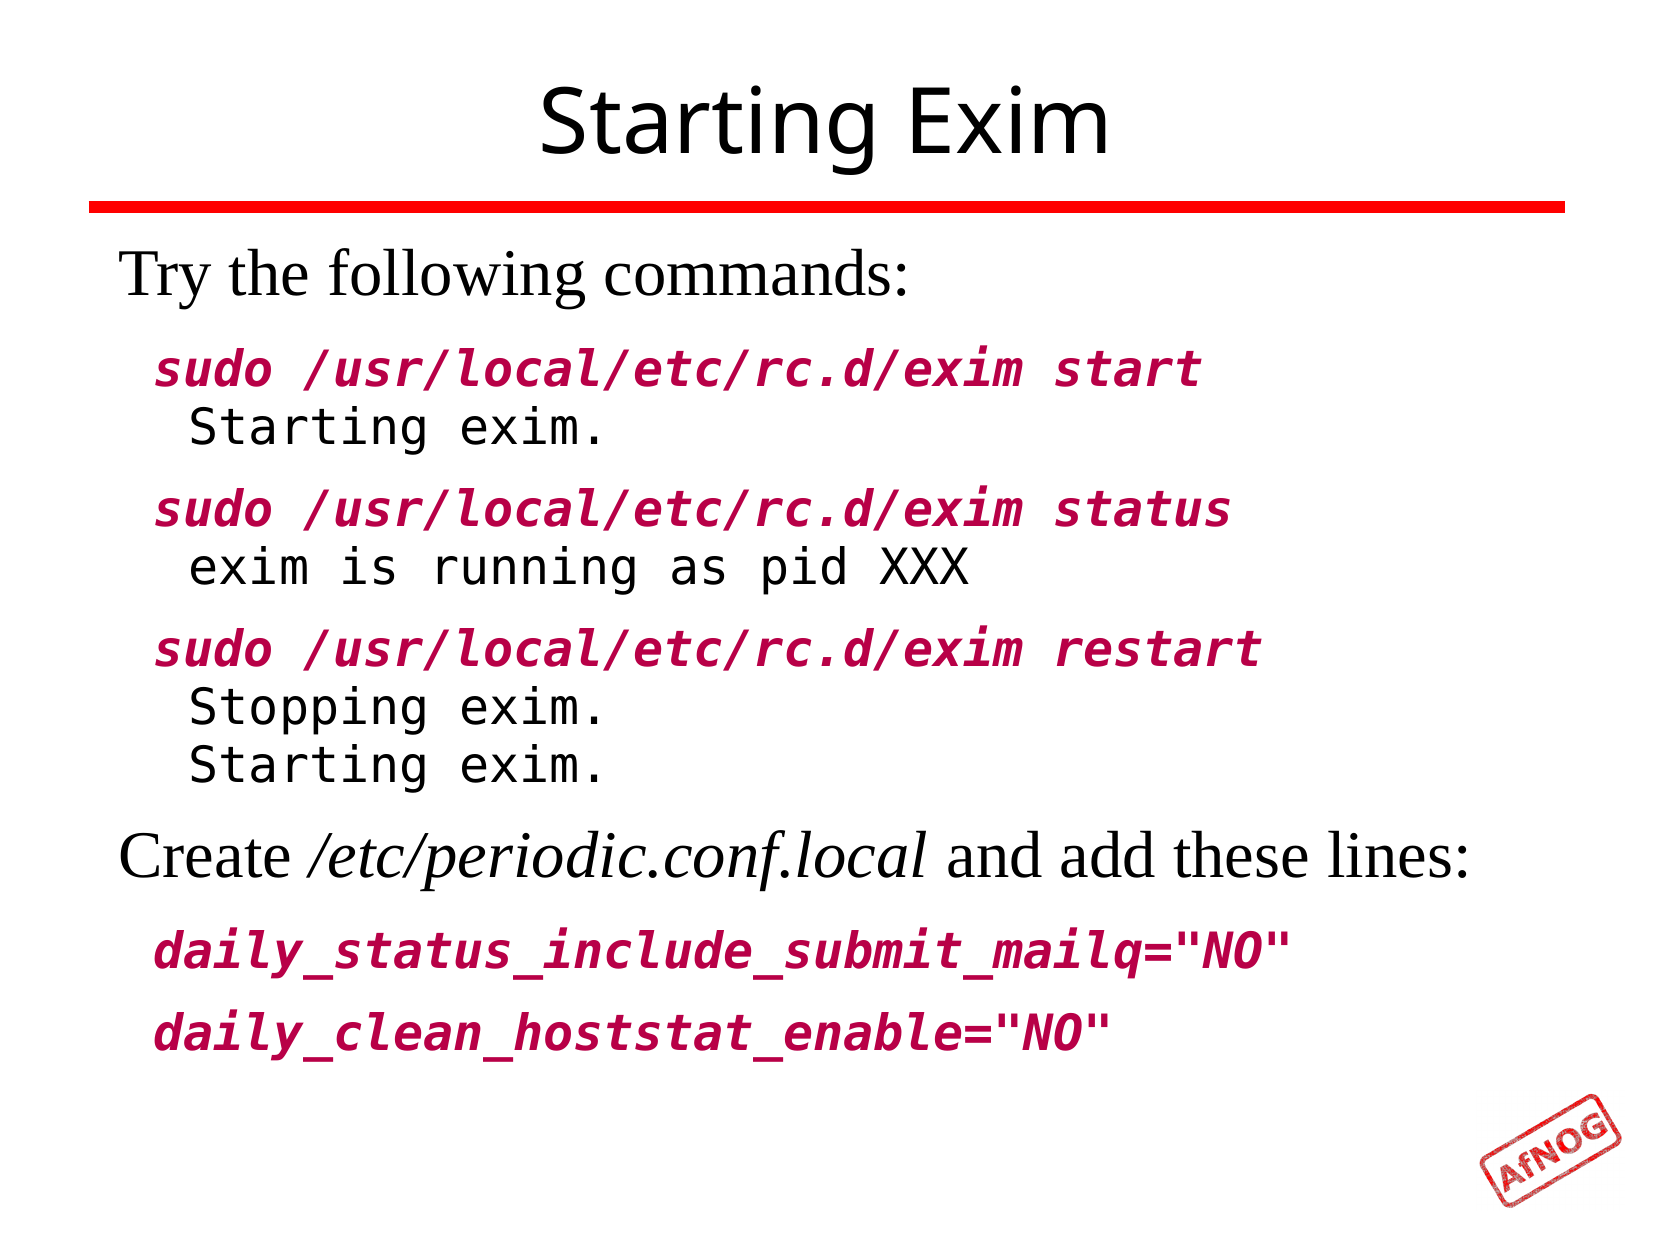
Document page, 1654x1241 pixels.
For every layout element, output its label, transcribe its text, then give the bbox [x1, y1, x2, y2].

title Starting Exim [88, 29, 1565, 207]
list Try the following commands: sudo /usr/local/etc/rc.d/exim start Starting exim. sudo /usr/local/etc/rc.d/exim status exim is running as pid XXX sudo /usr/local/etc/rc.d/exim restart Stopping exim. Starting exim. Create /etc/periodic.conf.local and add these lines: daily_status_include_submit_mailq="NO" daily_clean_hoststat_enable="NO" [82, 236, 1571, 1123]
picture [1476, 1090, 1625, 1211]
